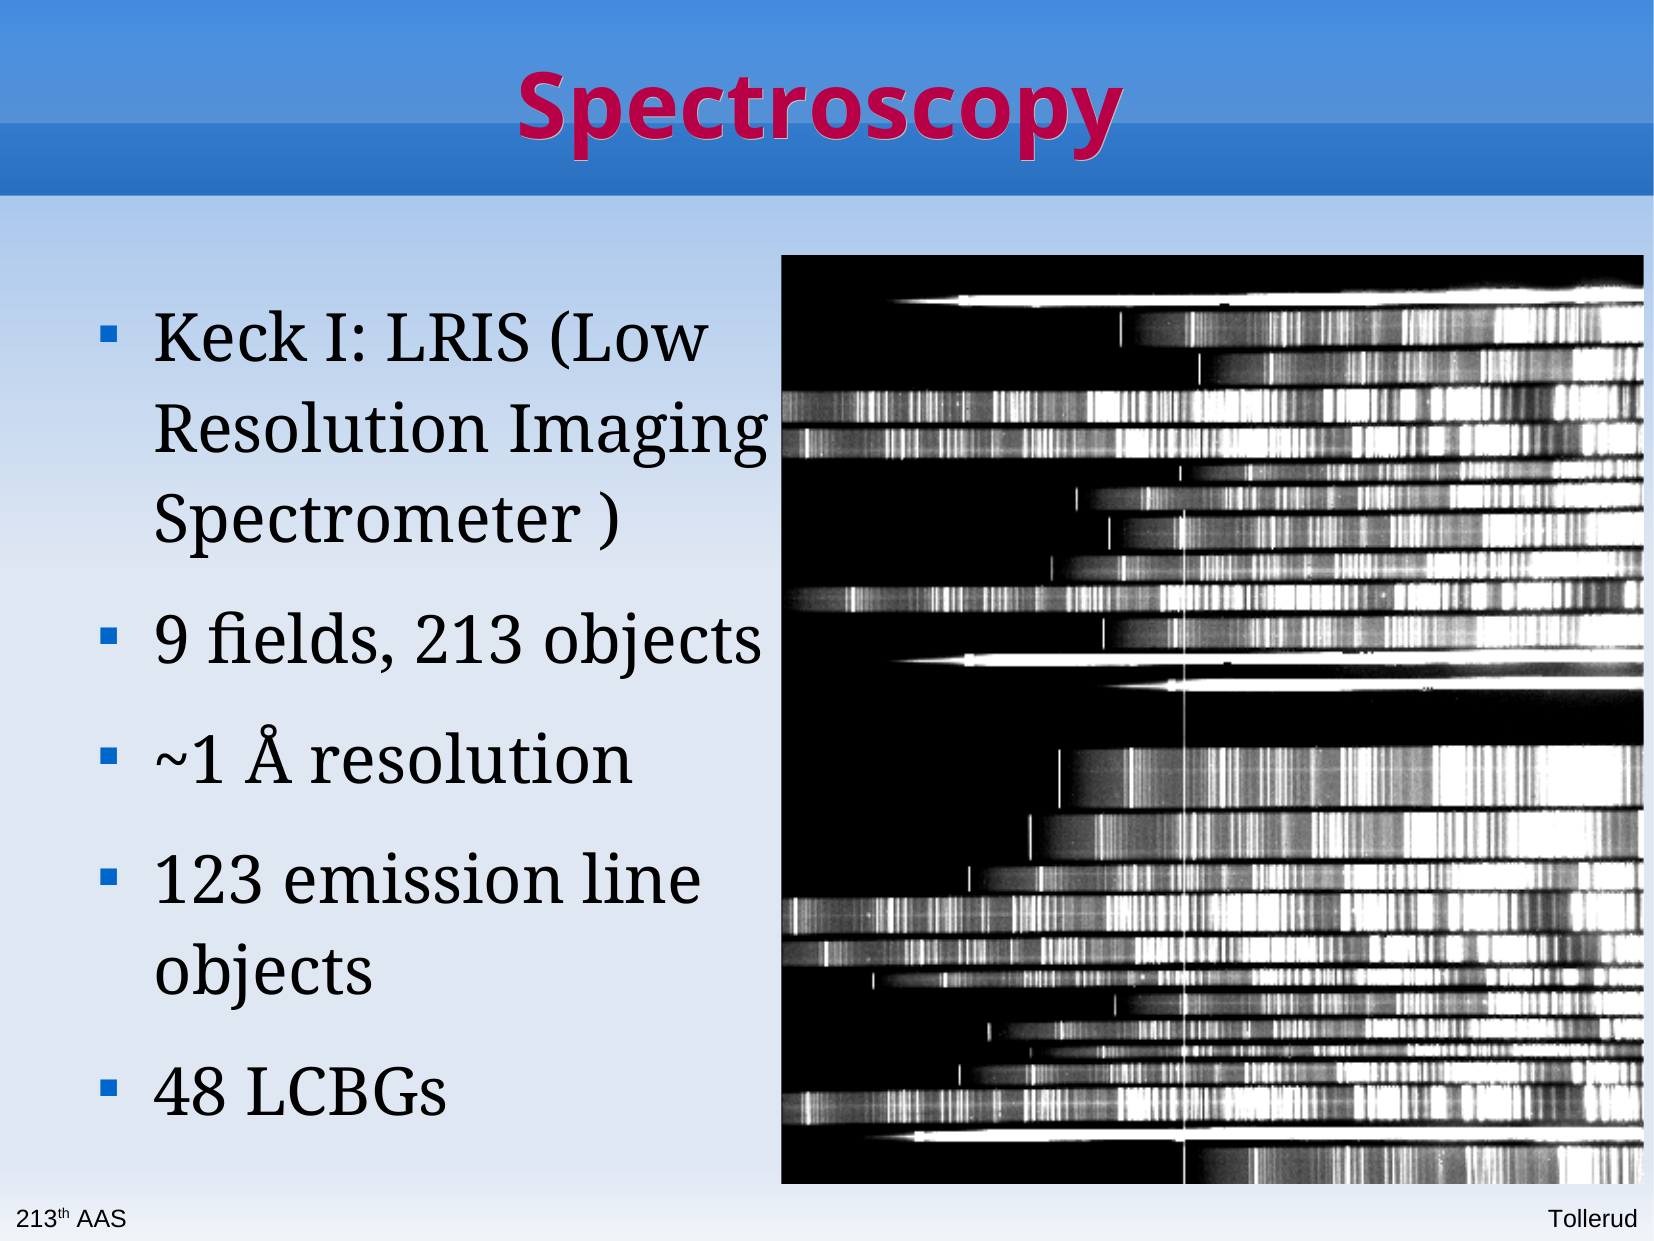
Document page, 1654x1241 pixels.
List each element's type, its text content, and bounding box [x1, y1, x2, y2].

title Spectroscopy [76, 0, 1565, 208]
picture [0, 0, 1654, 1241]
list Keck I: LRIS (Low Resolution Imaging Spectrometer ) 9 fields, 213 objects ~1 Å resolution 123 emission line objects 48 LCBGs [82, 290, 776, 1109]
